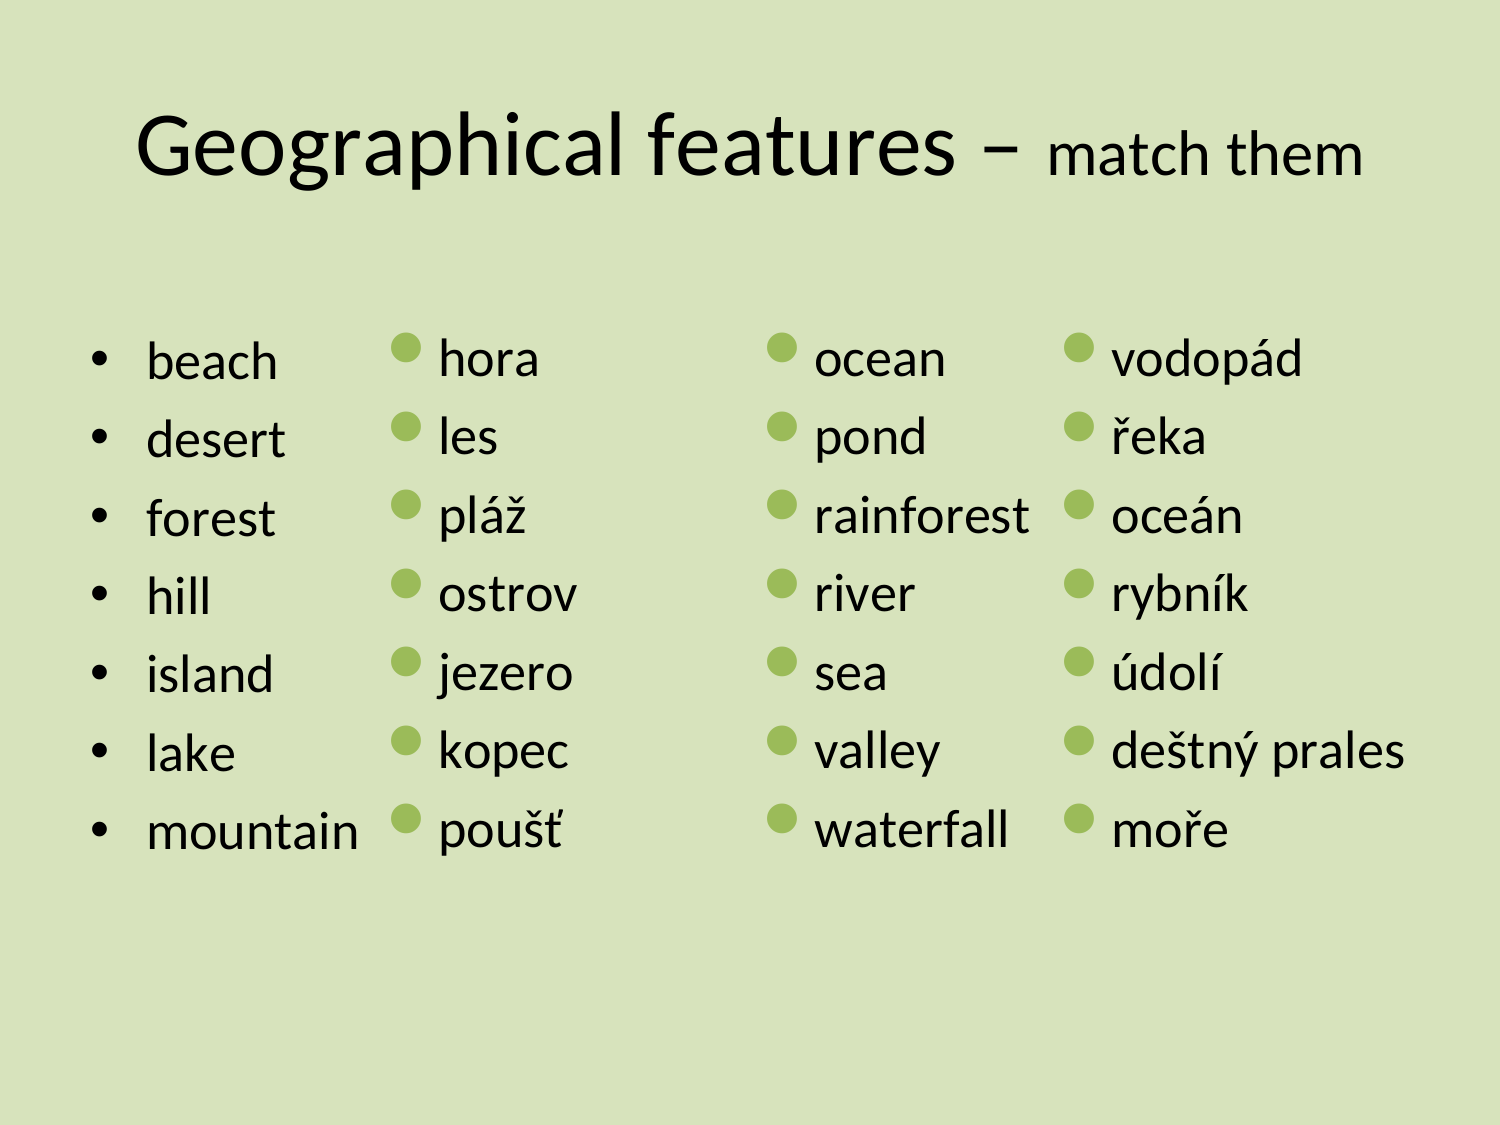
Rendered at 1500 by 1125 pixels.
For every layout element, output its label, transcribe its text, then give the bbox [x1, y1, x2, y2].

text_box hora les pláž ostrov jezero kopec poušť [372, 314, 693, 1035]
list beach desert forest hill island lake mountain [75, 317, 372, 1012]
title Geographical features – match them [75, 45, 1426, 233]
text_box ocean pond rainforest river sea valley waterfall [748, 314, 1045, 1035]
text_box vodopád řeka oceán rybník údolí deštný prales moře [1045, 314, 1483, 1035]
